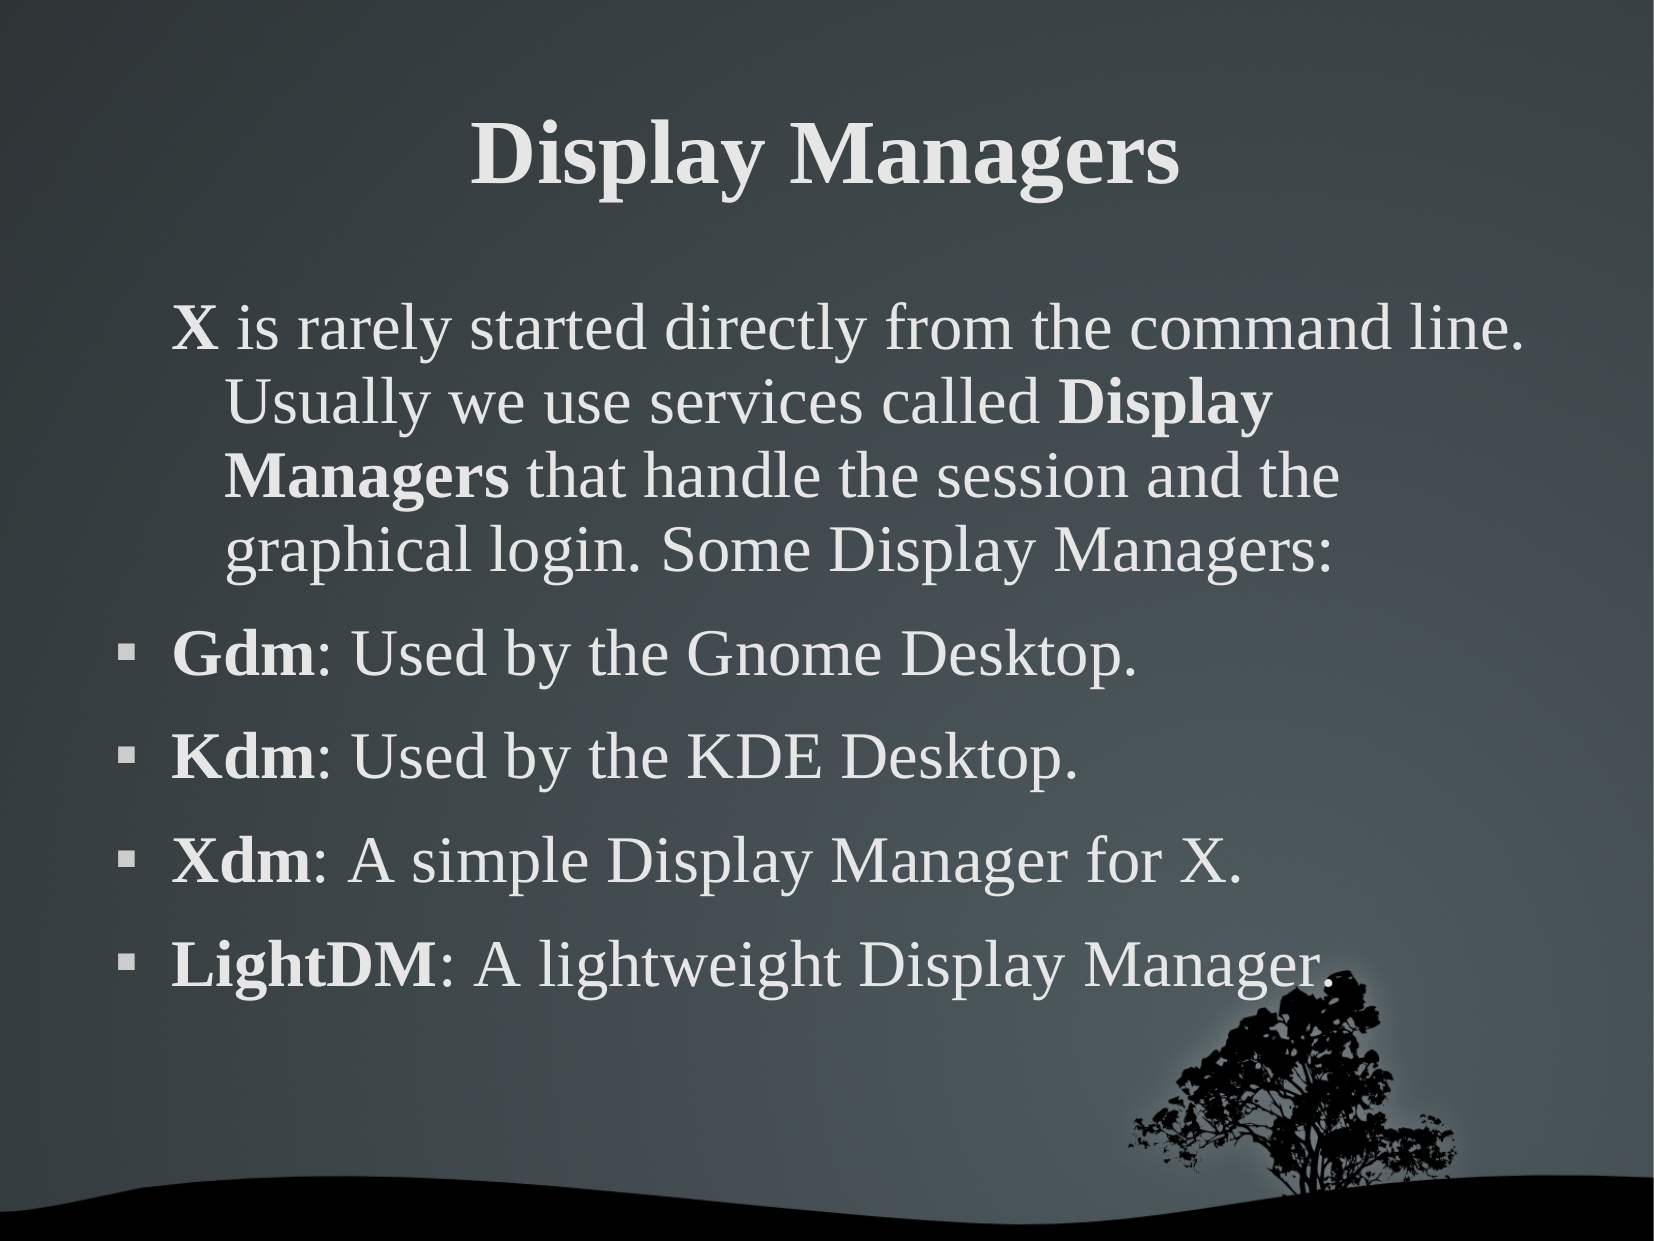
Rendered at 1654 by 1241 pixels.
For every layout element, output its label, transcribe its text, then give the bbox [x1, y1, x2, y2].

list X is rarely started directly from the command line. Usually we use services called Display Managers that handle the session and the graphical login. Some Display Managers: Gdm: Used by the Gnome Desktop. Kdm: Used by the KDE Desktop. Xdm: A simple Display Manager for X. LightDM: A lightweight Display Manager. [82, 290, 1571, 1109]
picture [0, 0, 1654, 1241]
title Display Managers [82, 49, 1571, 257]
